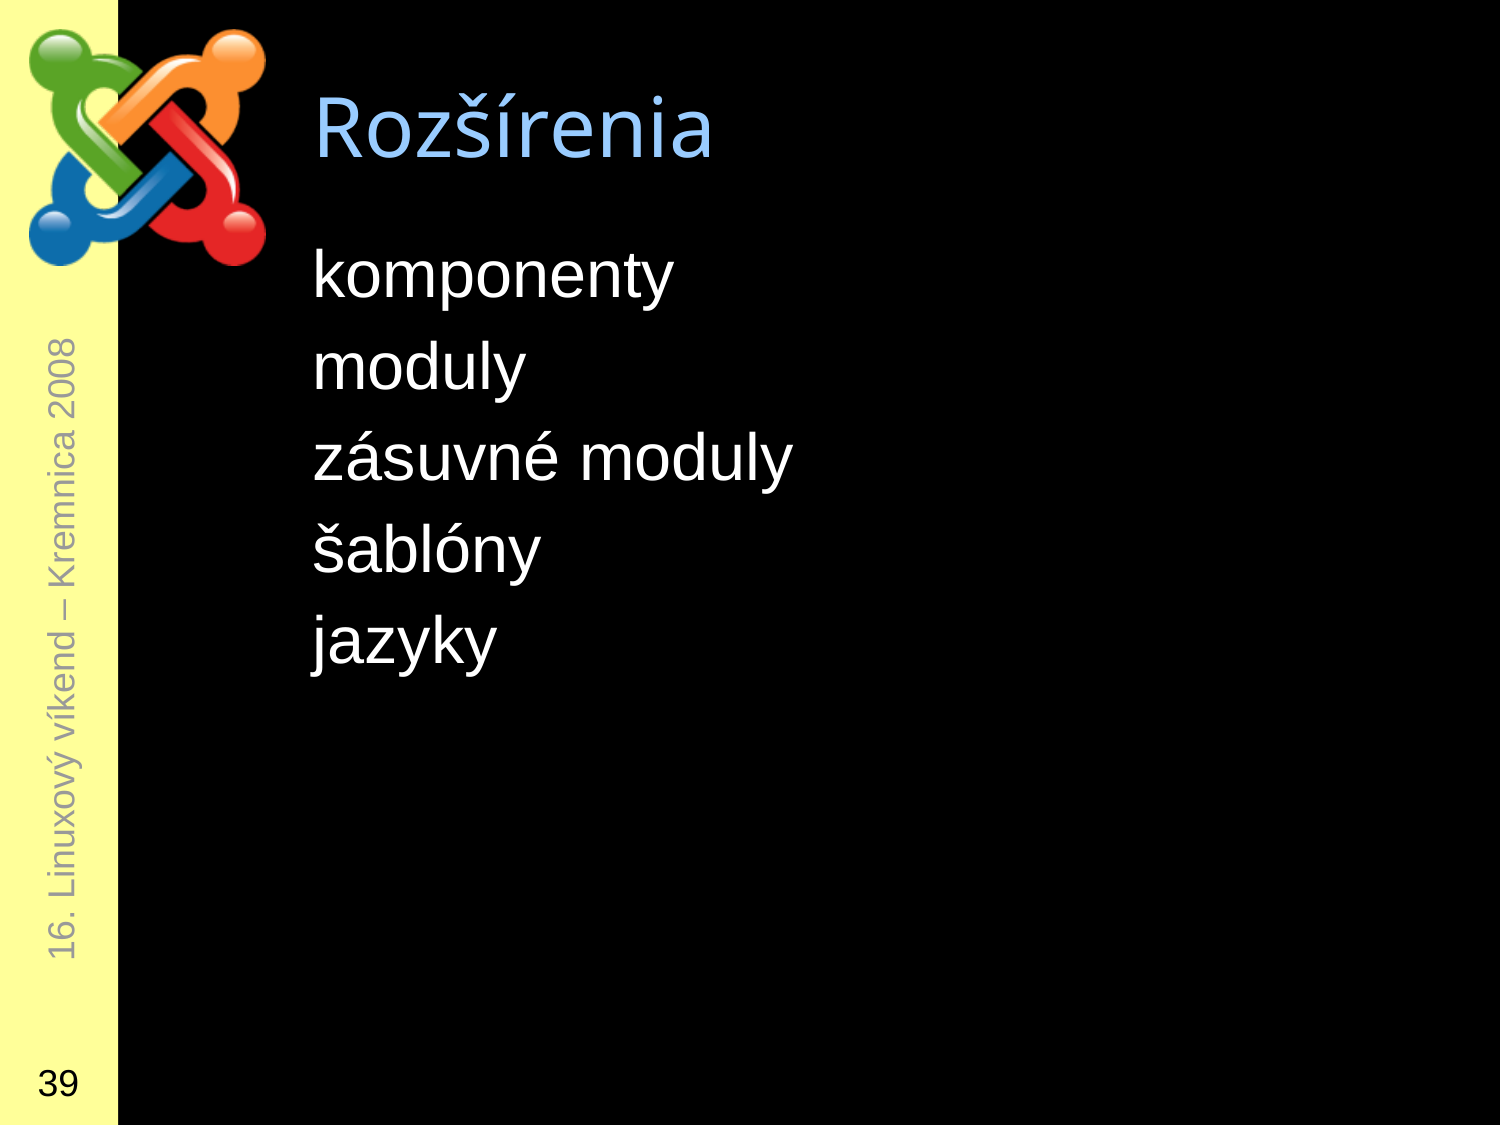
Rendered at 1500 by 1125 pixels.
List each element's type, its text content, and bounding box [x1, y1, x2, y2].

list komponenty moduly zásuvné moduly šablóny jazyky [312, 237, 1450, 986]
picture [29, 29, 266, 266]
title Rozšírenia [312, 24, 1450, 226]
